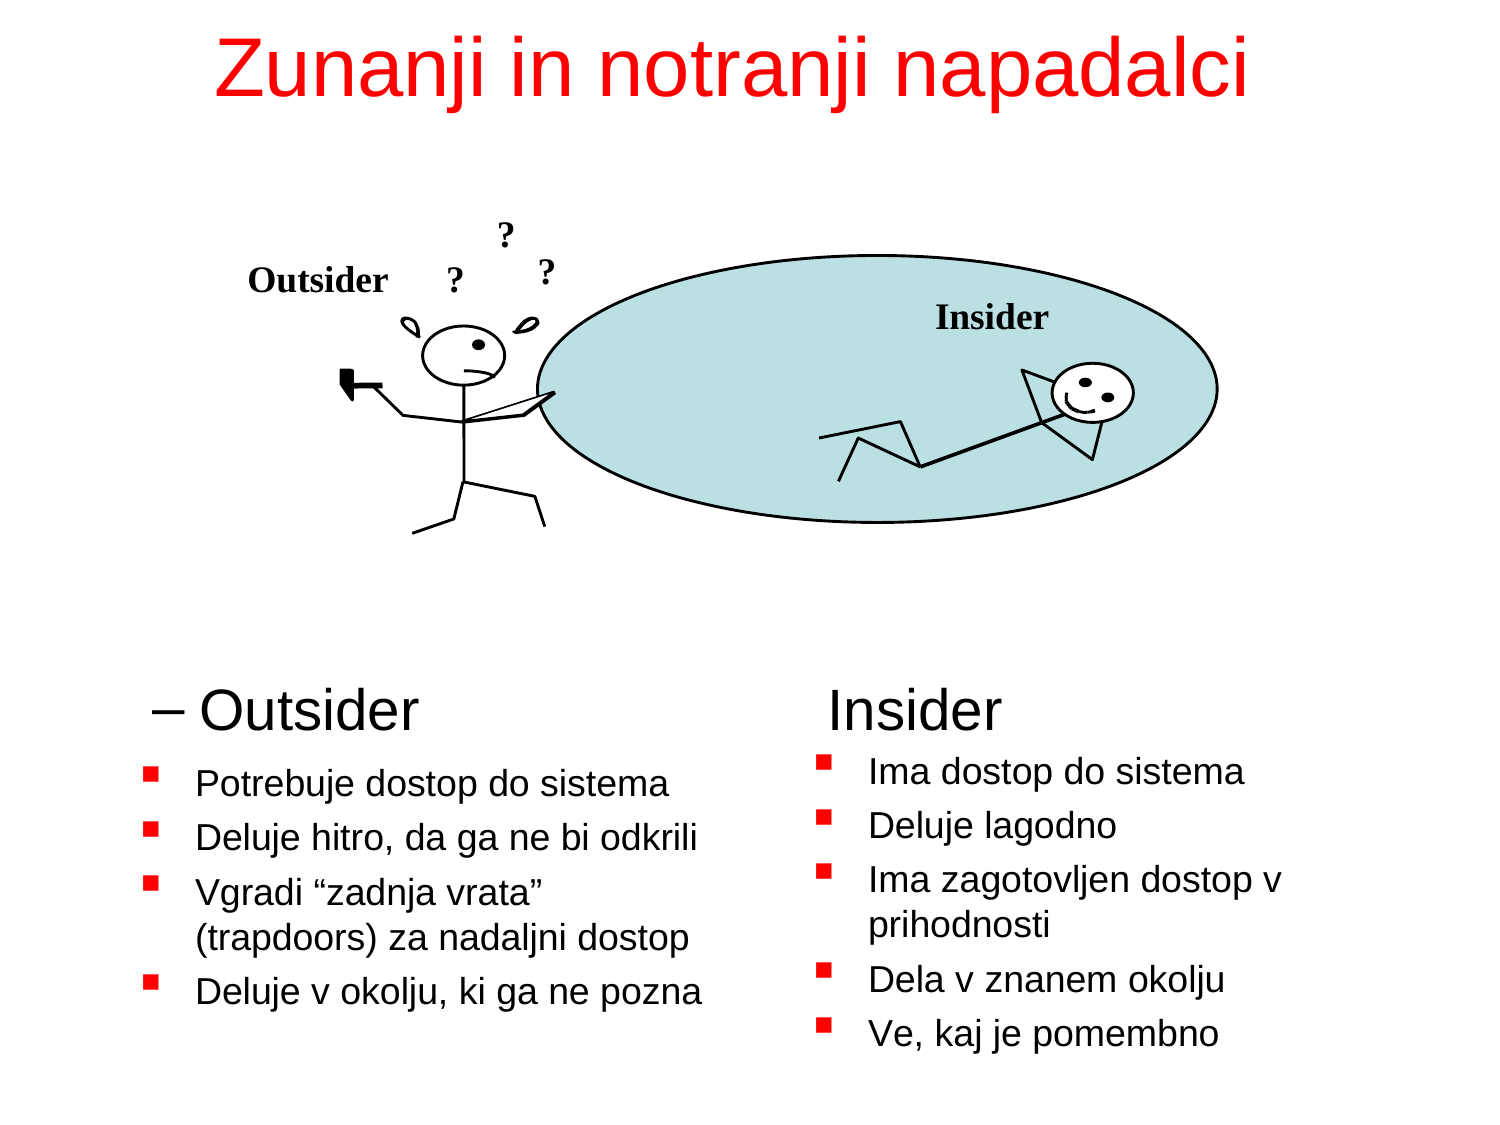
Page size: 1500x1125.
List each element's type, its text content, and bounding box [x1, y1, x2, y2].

text_box [340, 369, 353, 401]
text_box [405, 320, 416, 332]
text_box [521, 320, 536, 330]
text_box ? [496, 209, 516, 255]
text_box [422, 325, 505, 386]
text_box Outsider [247, 254, 390, 300]
title Zunanji in notranji napadalci [29, 0, 1459, 126]
text_box [465, 255, 1218, 523]
text_box Ima dostop do sistema Deluje lagodno Ima zagotovljen dostop v prihodnosti Dela v znanem okolju Ve, kaj je pomembno [797, 739, 1423, 1067]
text_box ? [446, 254, 465, 300]
text_box Potrebuje dostop do sistema Deluje hitro, da ga ne bi odkrili Vgradi “zadnja vrata” (trapdoors) za nadaljni dostop Deluje v okolju, ki ga ne pozna [123, 751, 749, 1036]
list Outsider Insider [62, 262, 1500, 926]
text_box ? [537, 246, 557, 292]
text_box Insider [935, 291, 1050, 337]
